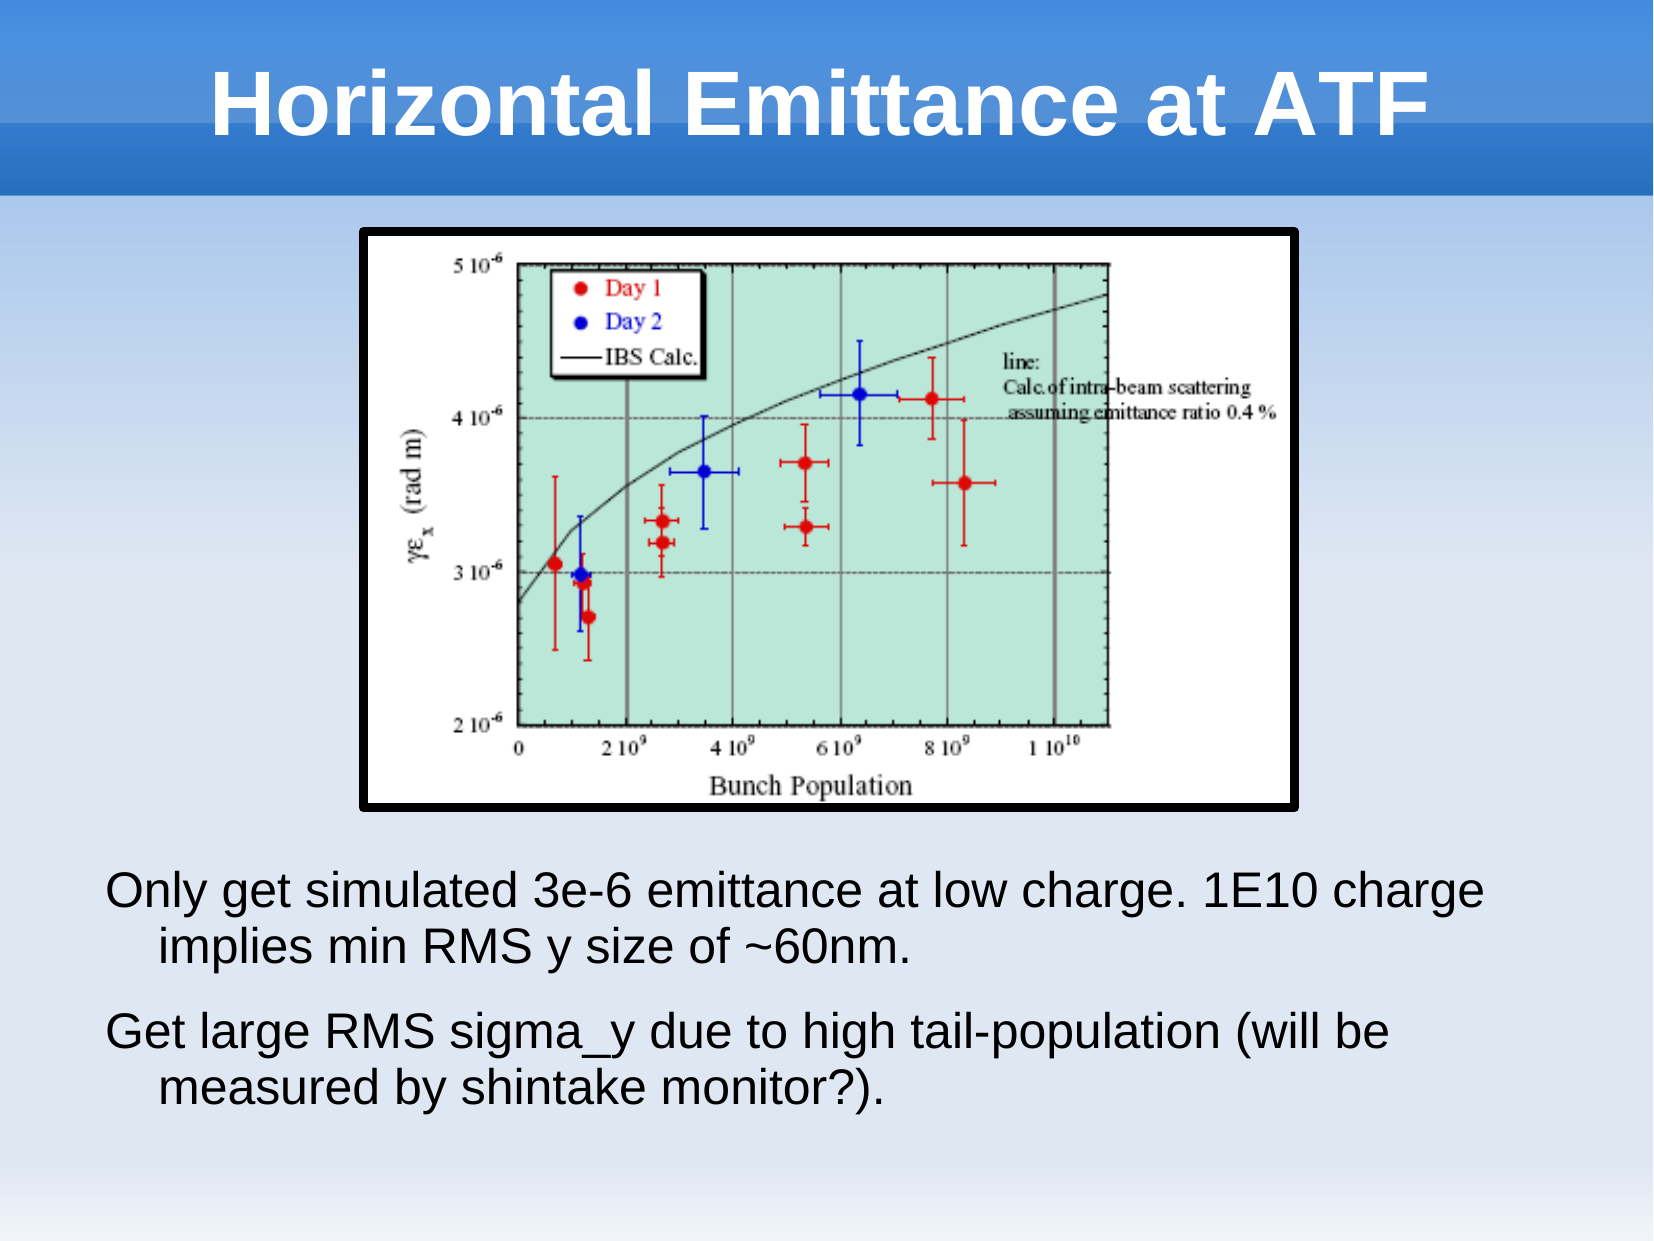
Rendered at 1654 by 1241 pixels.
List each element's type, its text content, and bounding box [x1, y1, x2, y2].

title Horizontal Emittance at ATF [76, 7, 1565, 200]
picture [0, 0, 1654, 1241]
list Only get simulated 3e-6 emittance at low charge. 1E10 charge implies min RMS y size of ~60nm. Get large RMS sigma_y due to high tail-population (will be measured by shintake monitor?). [87, 862, 1576, 1201]
